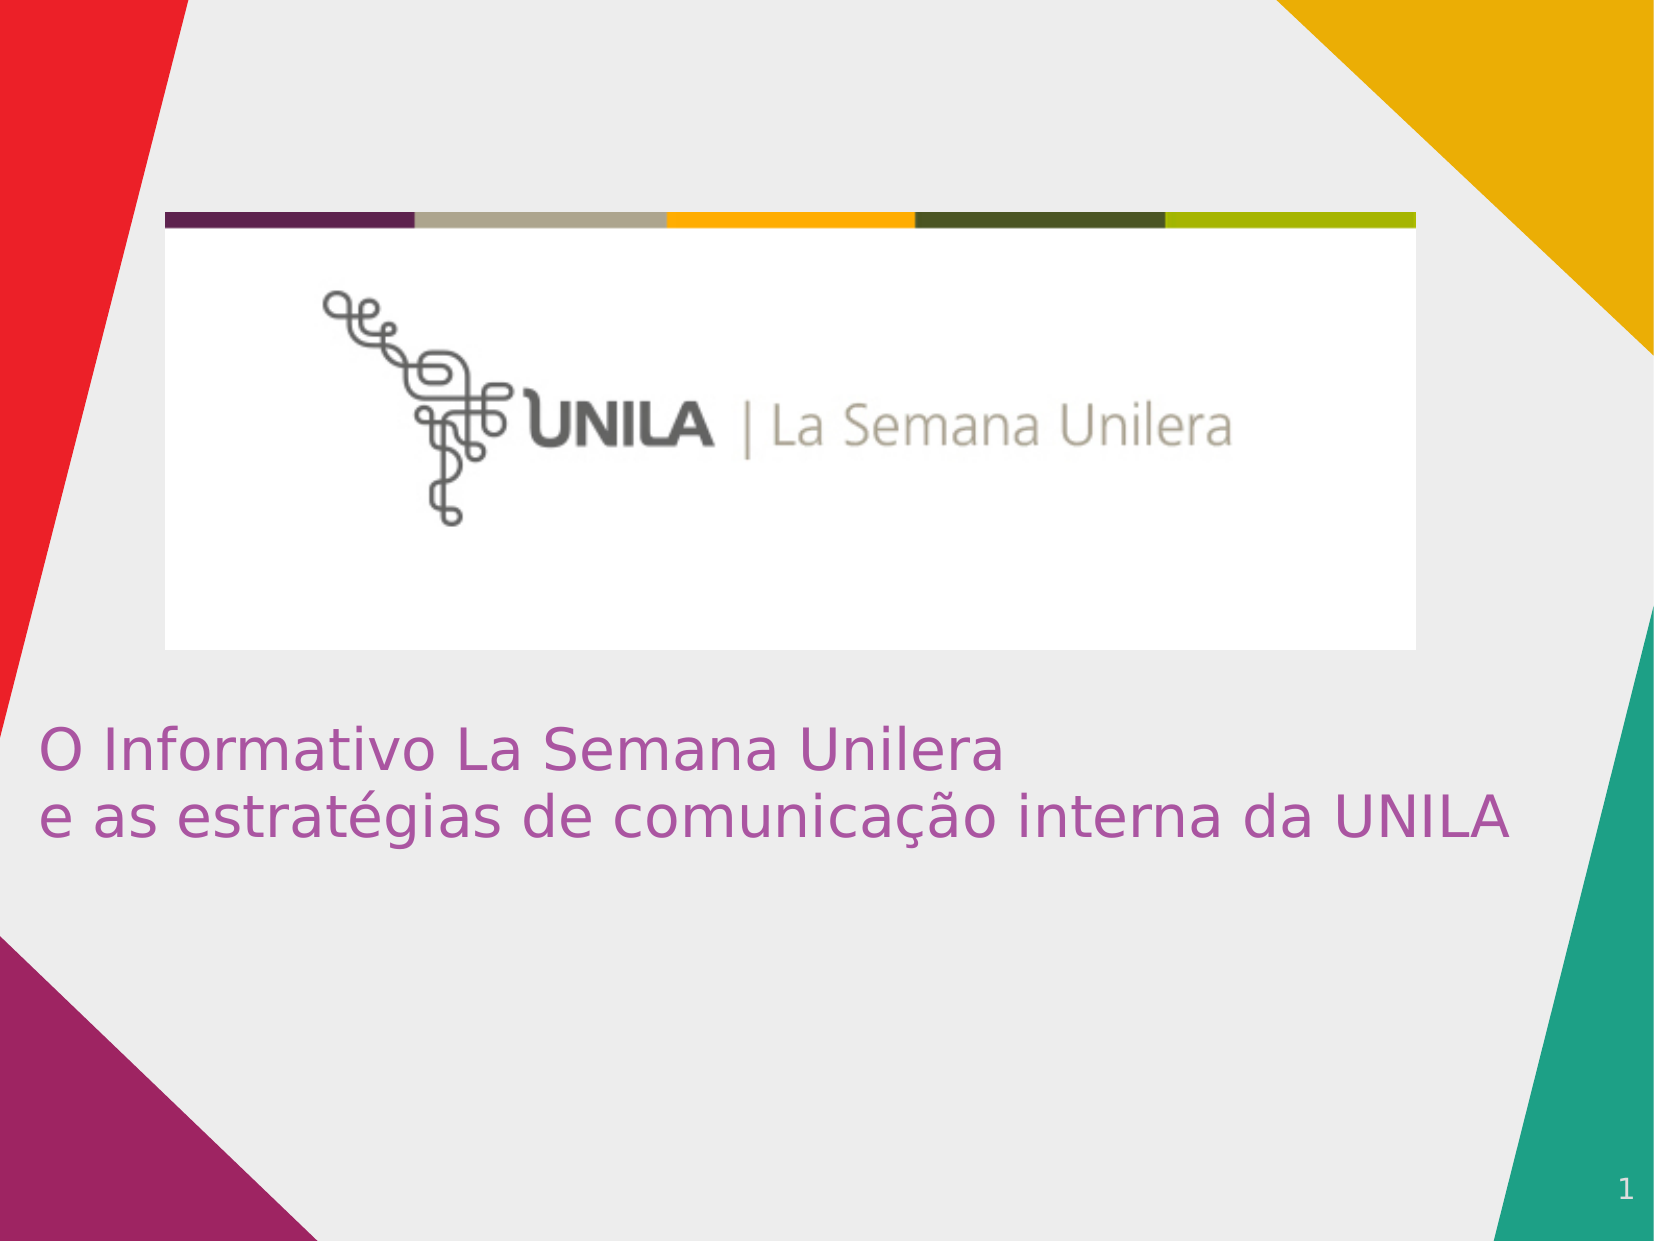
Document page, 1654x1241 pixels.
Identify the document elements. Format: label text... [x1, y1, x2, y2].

picture [165, 212, 1416, 651]
text_box O Informativo La Semana Unilera e as estratégias de comunicação interna da UNILA [23, 708, 1595, 957]
